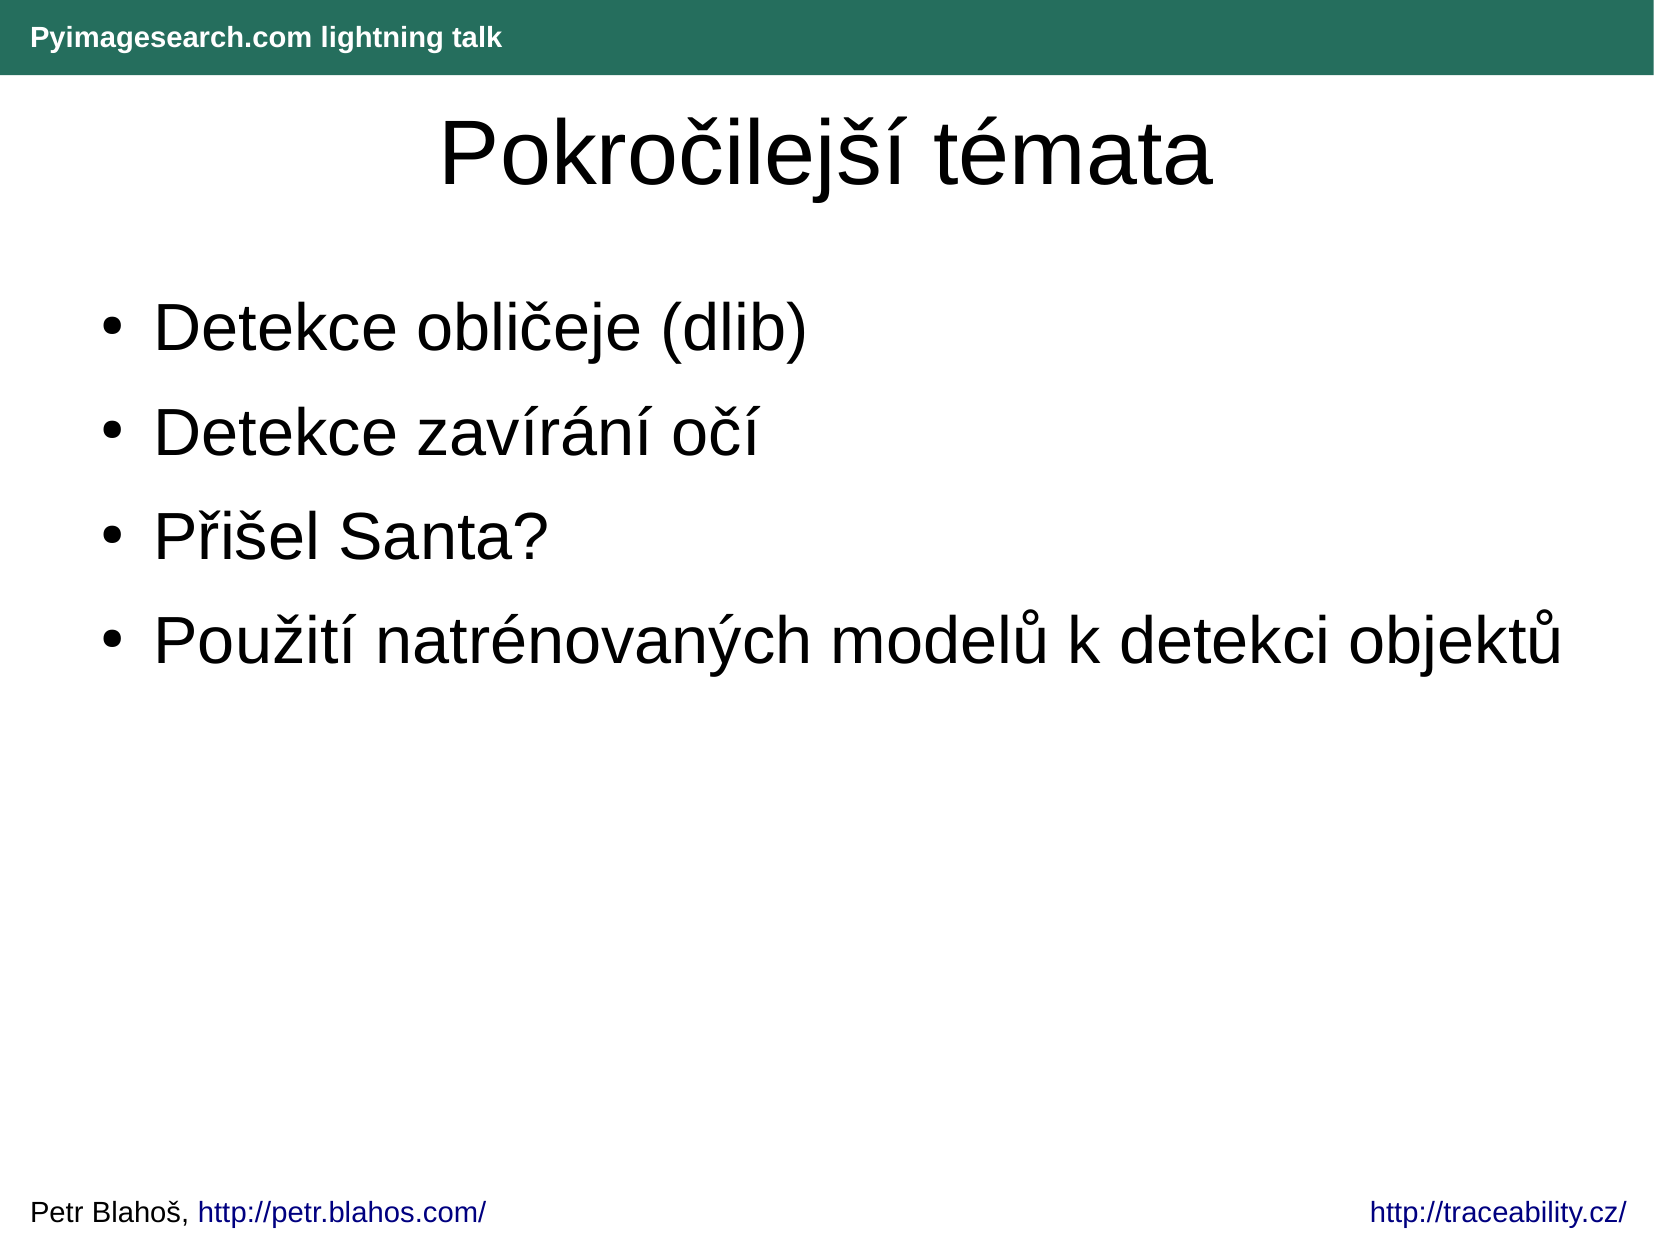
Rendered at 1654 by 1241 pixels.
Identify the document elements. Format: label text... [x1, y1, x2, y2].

title Pokročilejší témata [82, 49, 1571, 257]
list Detekce obličeje (dlib) Detekce zavírání očí Přišel Santa? Použití natrénovaných modelů k detekci objektů [82, 290, 1571, 1010]
